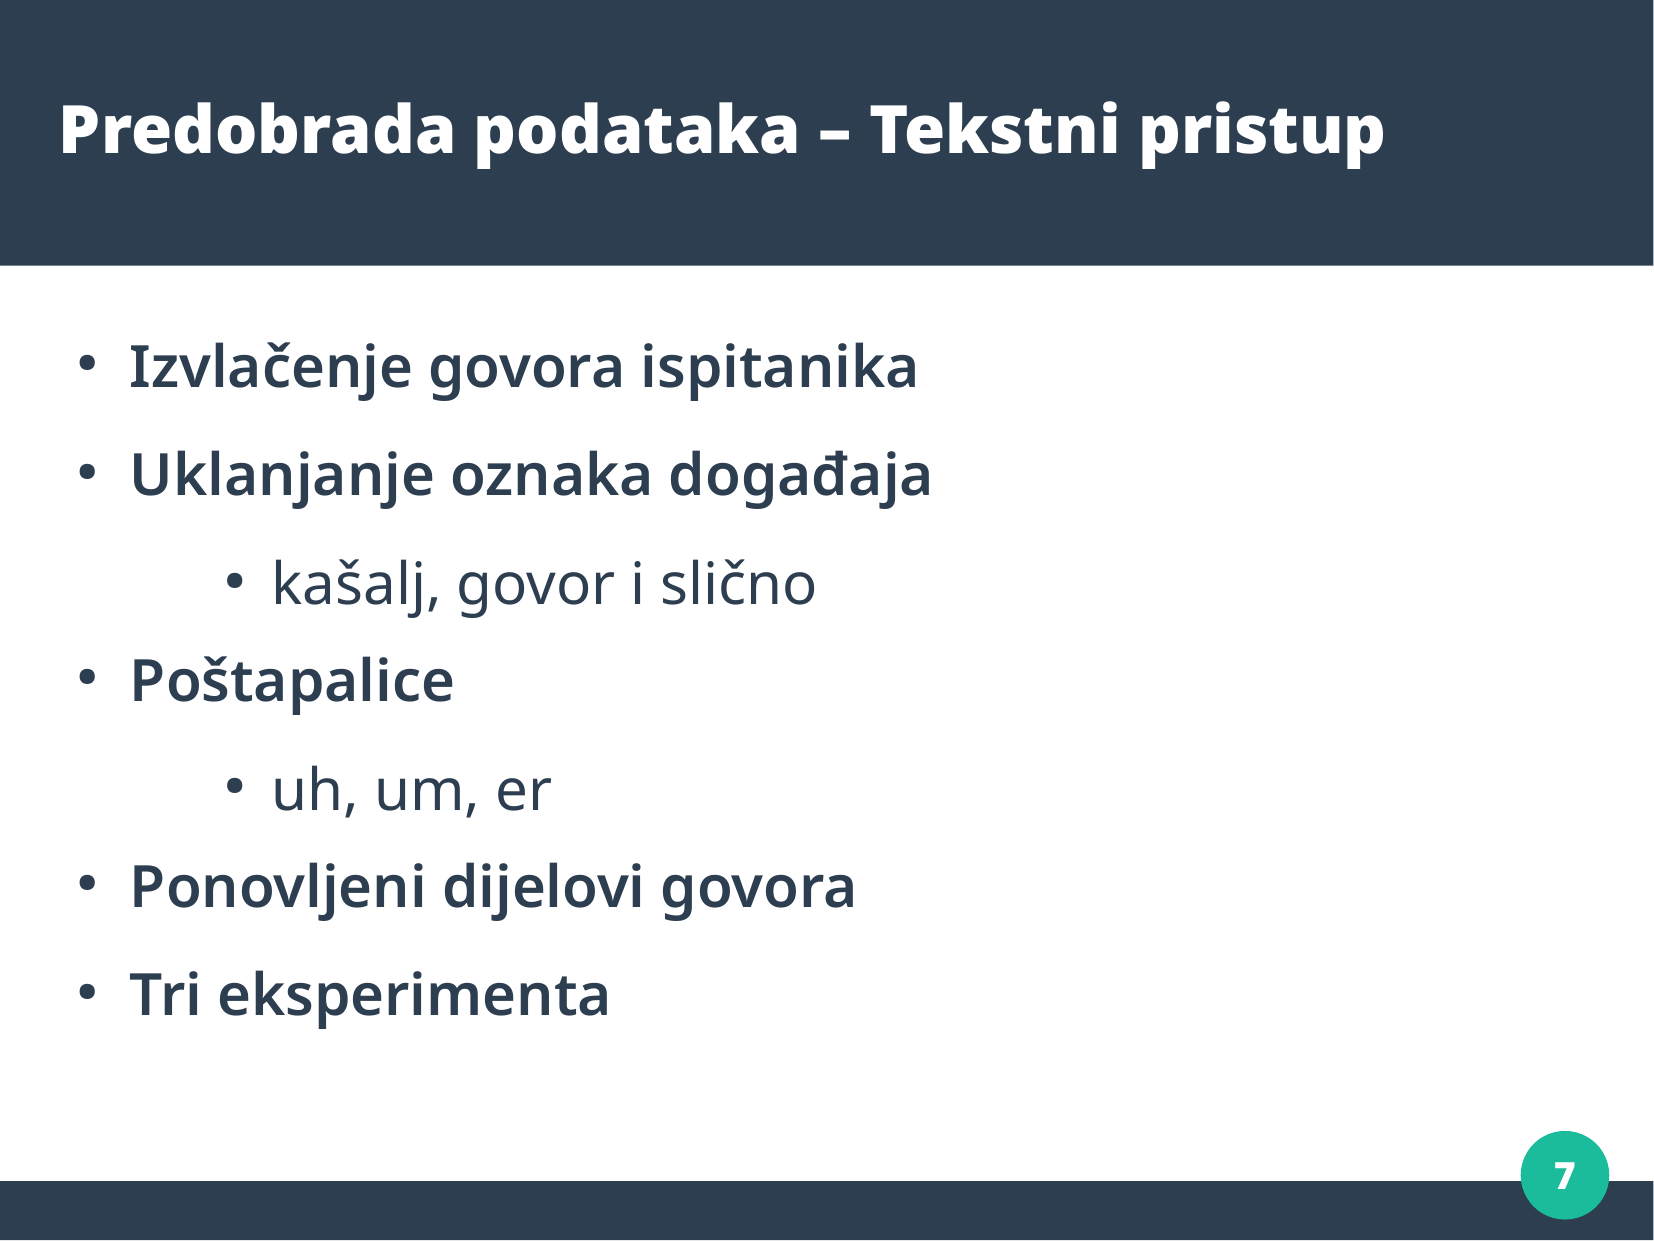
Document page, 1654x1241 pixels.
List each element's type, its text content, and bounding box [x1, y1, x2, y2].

list Izvlačenje govora ispitanika Uklanjanje oznaka događaja kašalj, govor i slično Poštapalice uh, um, er Ponovljeni dijelovi govora Tri eksperimenta [59, 324, 1595, 1152]
title Predobrada podataka – Tekstni pristup [59, 49, 1595, 207]
